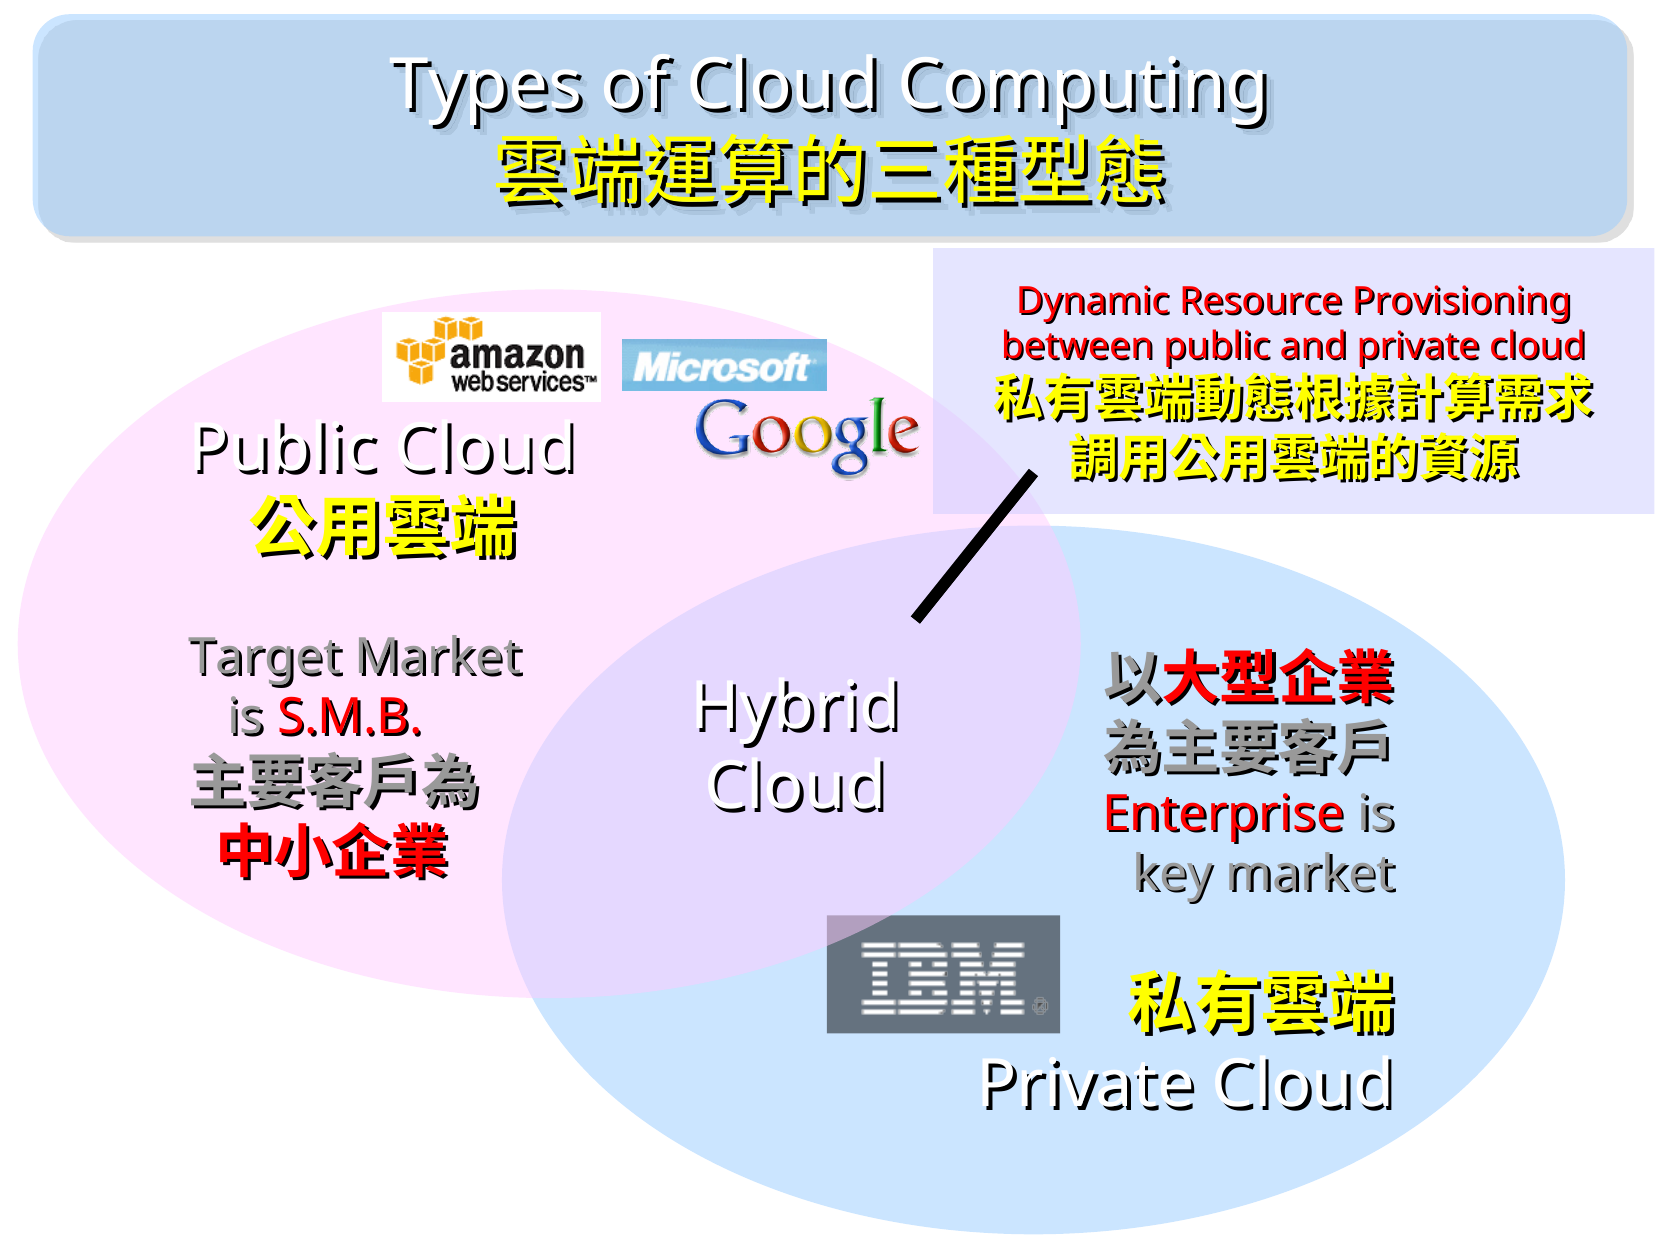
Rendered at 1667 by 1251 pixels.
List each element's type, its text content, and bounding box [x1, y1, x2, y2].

text_box Dynamic Resource Provisioning between public and private cloud 私有雲端動態根據計算需求 調用公用雲端的資源 [933, 248, 1655, 514]
picture [826, 915, 1061, 1034]
text_box 以大型企業 為主要客戶 Enterprise is key market 私有雲端 Private Cloud [532, 525, 1566, 1235]
text_box Hybrid Cloud [533, 654, 1057, 830]
picture [622, 339, 827, 392]
picture [689, 395, 926, 482]
text_box Types of Cloud Computing 雲端運算的三種型態 [32, 14, 1628, 237]
text_box Public Cloud 公用雲端 Target Market is S.M.B. 主要客戶為 中小企業 [17, 289, 1081, 999]
picture [382, 312, 601, 402]
